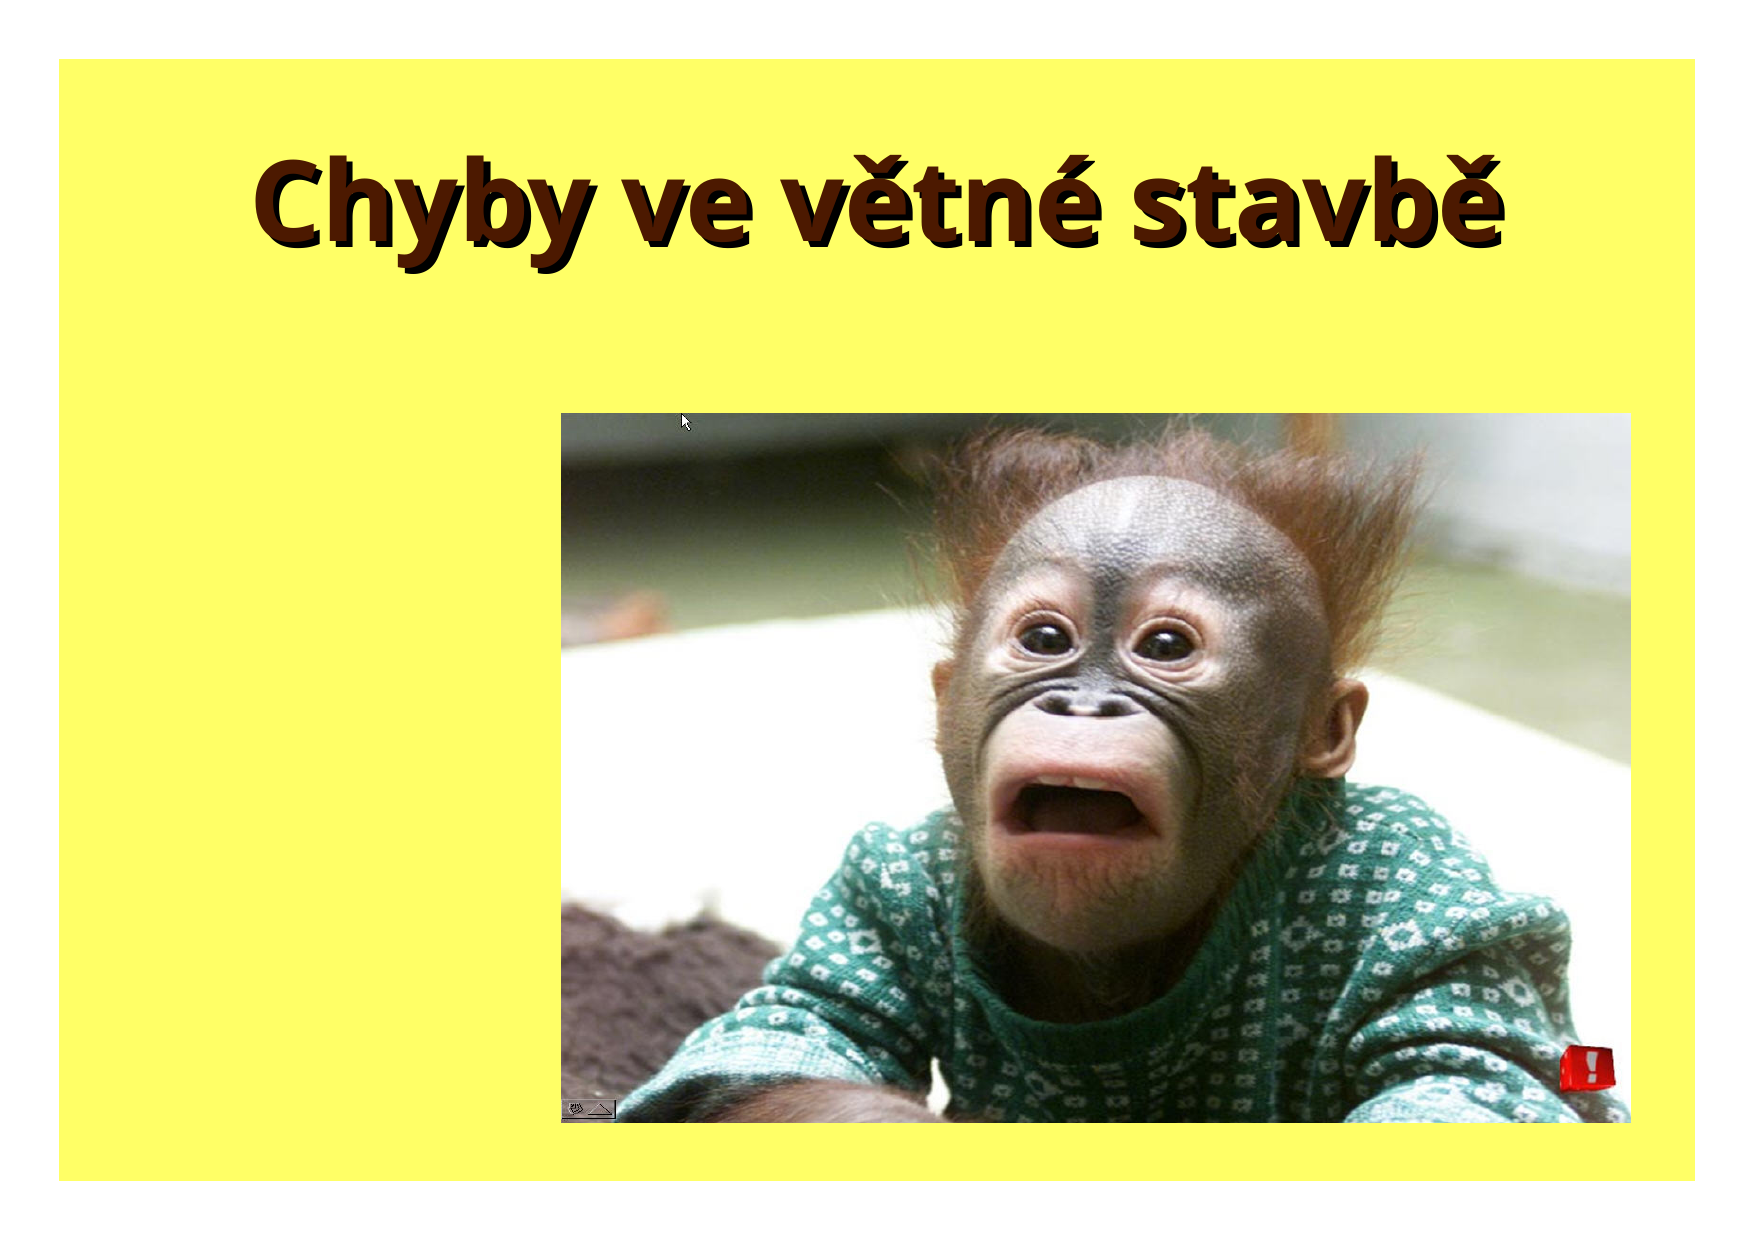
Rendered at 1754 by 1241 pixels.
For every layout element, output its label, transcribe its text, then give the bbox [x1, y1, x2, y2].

title Chyby ve větné stavbě [140, 111, 1614, 284]
picture [561, 413, 1631, 1123]
